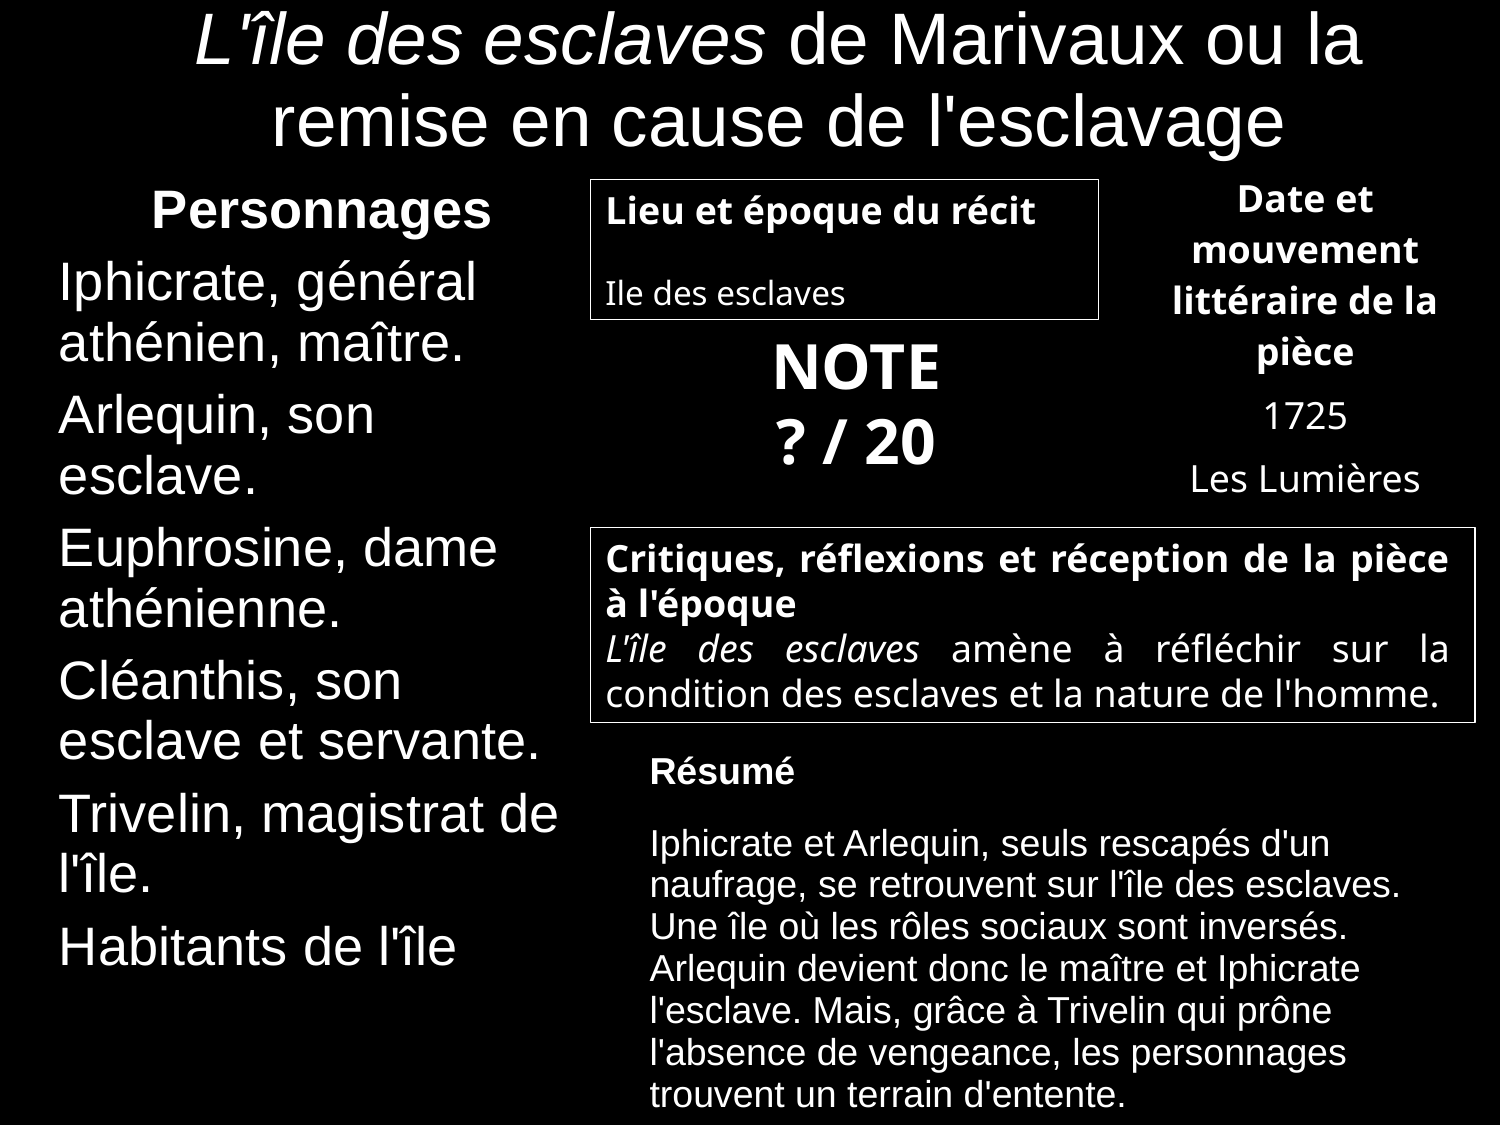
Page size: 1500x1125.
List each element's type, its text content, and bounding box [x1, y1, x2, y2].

text_box Critiques, réflexions et réception de la pièce à l'époque L'île des esclaves amène à réfléchir sur la condition des esclaves et la nature de l'homme. [590, 528, 1475, 723]
text_box Date et mouvement littéraire de la pièce 1725 Les Lumières [1110, 165, 1500, 497]
text_box Lieu et époque du récit Ile des esclaves [590, 179, 1098, 319]
title L'île des esclaves de Marivaux ou la remise en cause de l'esclavage [141, 0, 1417, 201]
list Personnages Iphicrate, général athénien, maître. Arlequin, son esclave. Euphrosine, dame athénienne. Cléanthis, son esclave et servante. Trivelin, magistrat de l'île. Habitants de l'île [0, 179, 587, 1125]
list Résumé Iphicrate et Arlequin, seuls rescapés d'un naufrage, se retrouvent sur l'île des esclaves. Une île où les rôles sociaux sont inversés. Arlequin devient donc le maître et Iphicrate l'esclave. Mais, grâce à Trivelin qui prône l'absence de vengeance, les personnages trouvent un terrain d'entente. [578, 750, 1465, 1125]
text_box NOTE ? / 20 [602, 319, 1110, 484]
